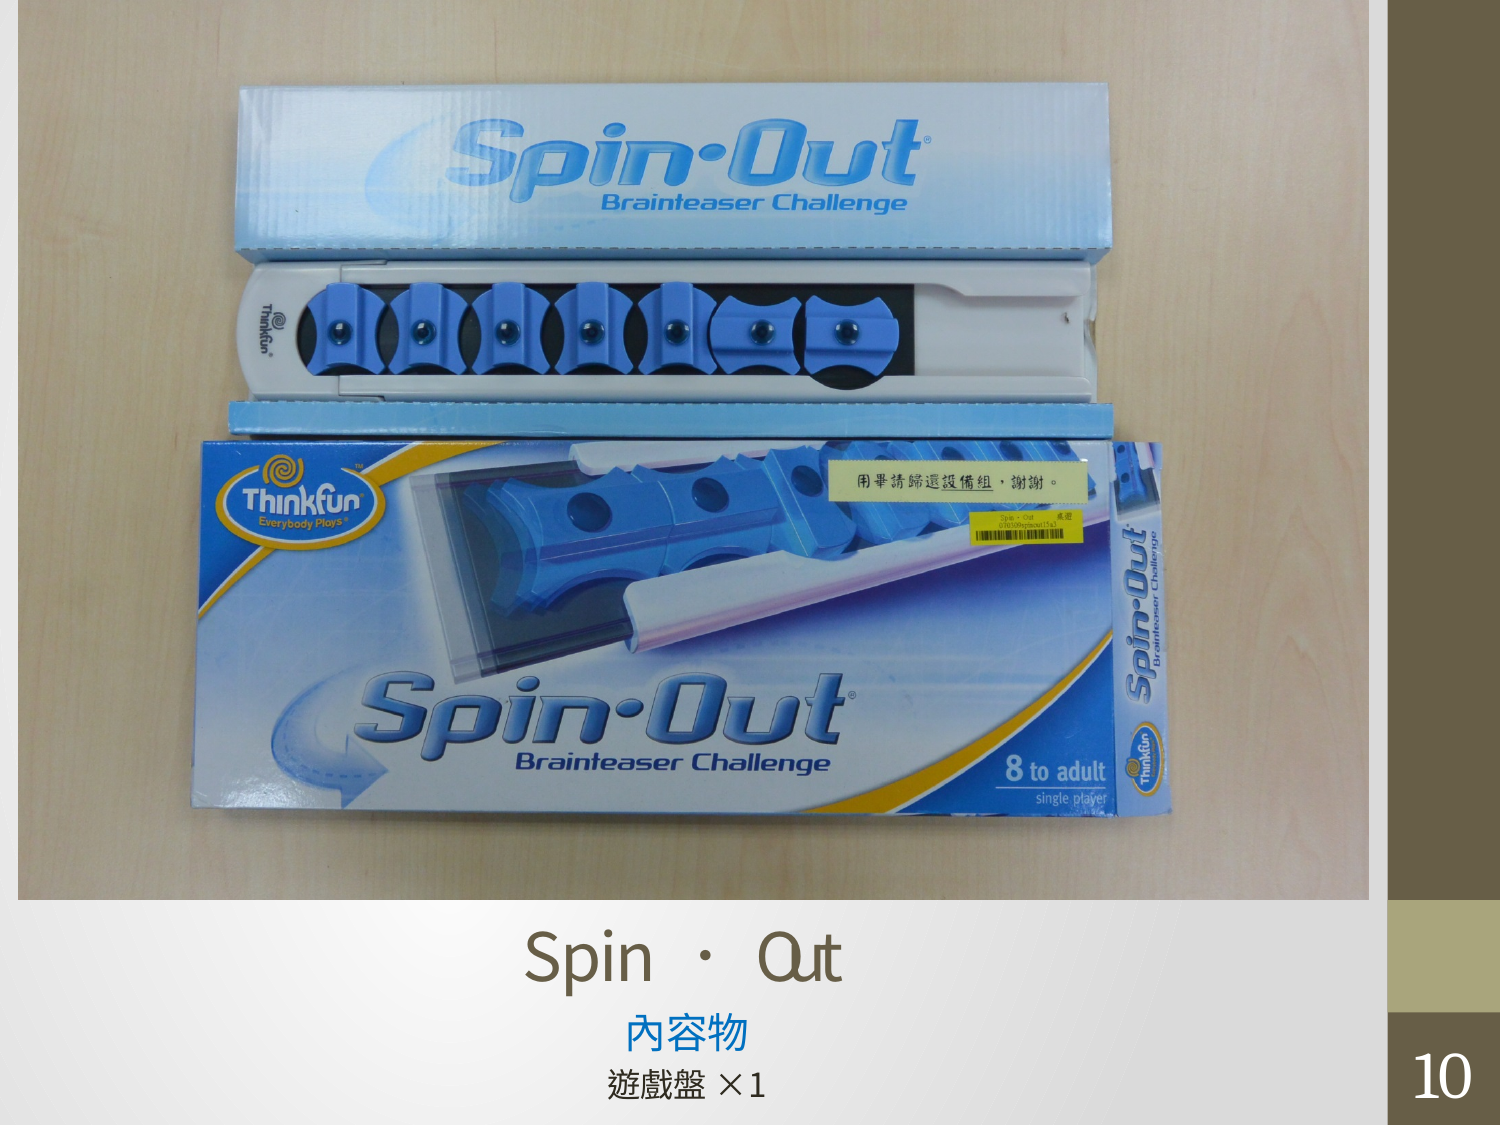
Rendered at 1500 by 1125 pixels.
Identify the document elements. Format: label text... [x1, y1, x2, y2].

title Spin．Out [49, 905, 1325, 999]
picture [18, 0, 1369, 900]
list 內容物 遊戲盤×1 [49, 999, 1325, 1125]
text_box 10 [1387, 1023, 1500, 1119]
